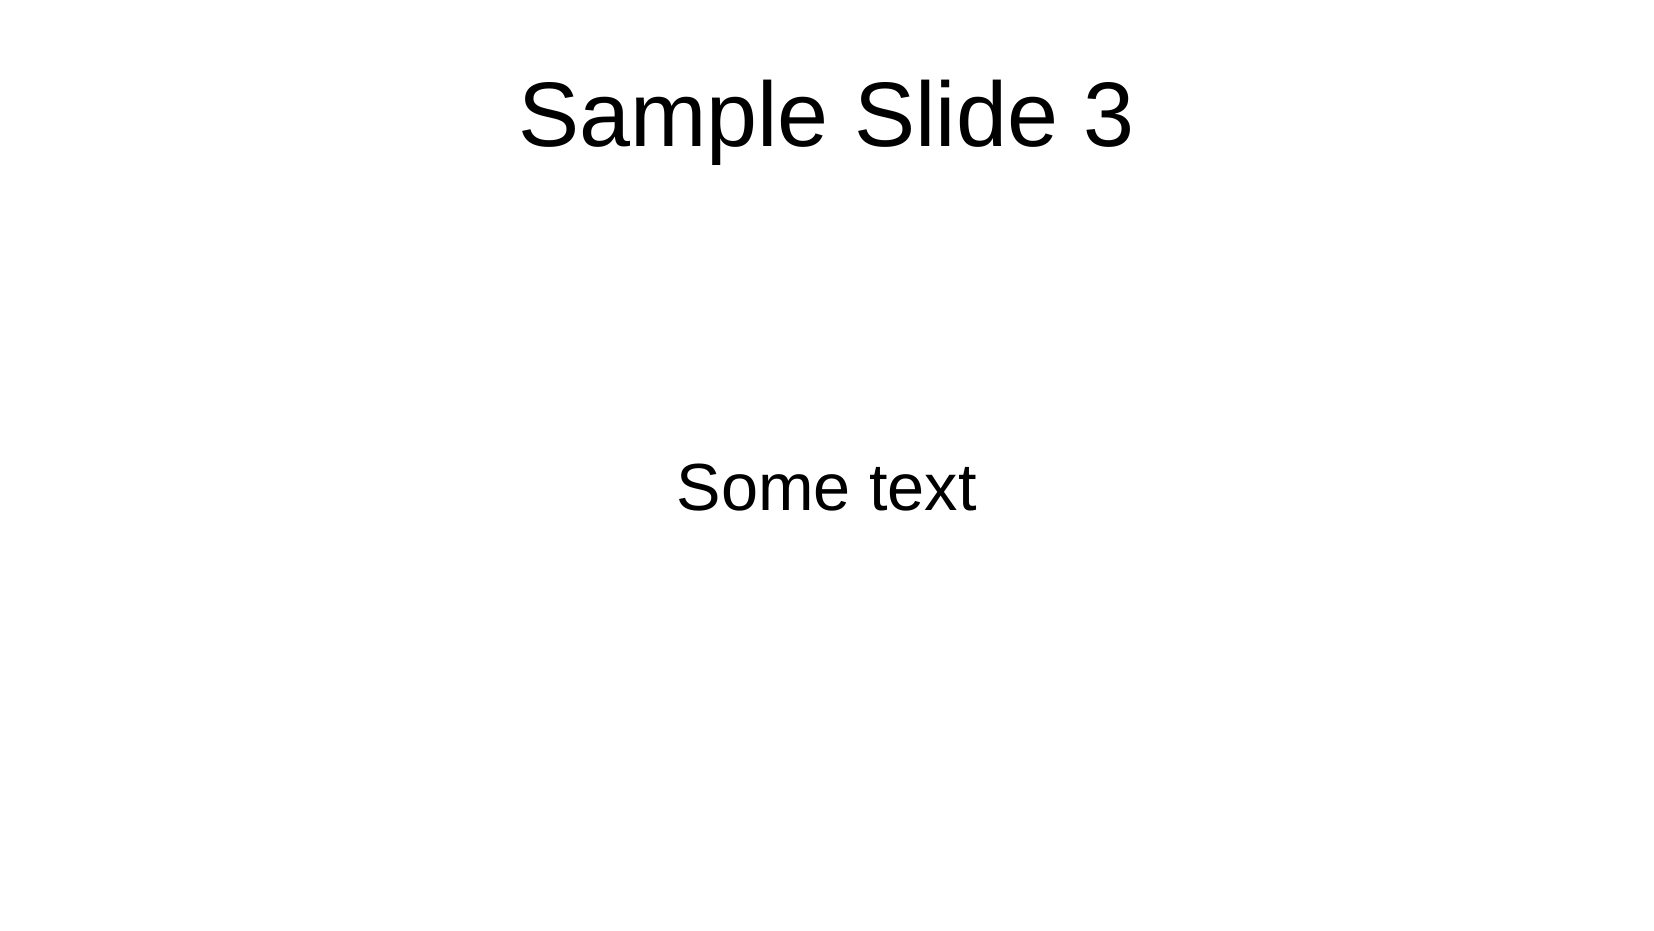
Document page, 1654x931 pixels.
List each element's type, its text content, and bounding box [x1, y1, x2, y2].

subtitle Some text [82, 217, 1571, 758]
title Sample Slide 3 [82, 37, 1571, 193]
